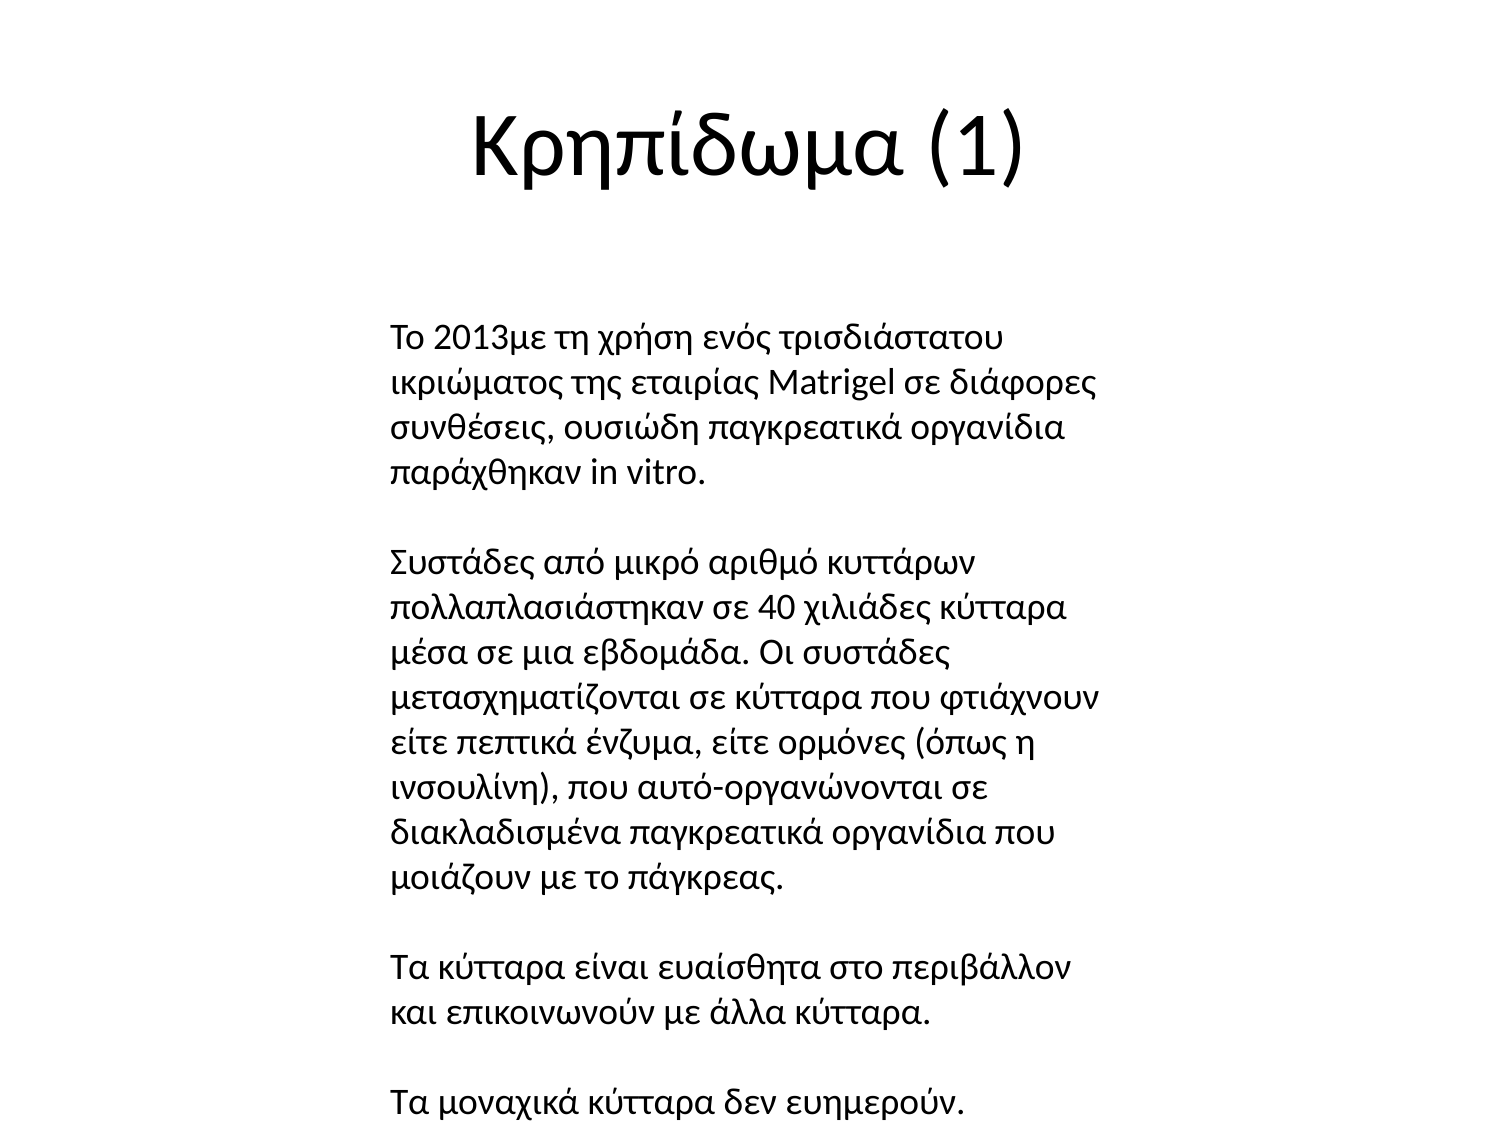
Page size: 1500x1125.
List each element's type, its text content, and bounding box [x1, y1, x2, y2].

text_box Το 2013με τη χρήση ενός τρισδιάστατου ικριώματος της εταιρίας Matrigel σε διάφορες συνθέσεις, ουσιώδη παγκρεατικά οργανίδια παράχθηκαν in vitro. Συστάδες από μικρό αριθμό κυττάρων πολλαπλασιάστηκαν σε 40 χιλιάδες κύτταρα μέσα σε μια εβδομάδα. Οι συστάδες μετασχηματίζονται σε κύτταρα που φτιάχνουν είτε πεπτικά ένζυμα, είτε ορμόνες (όπως η ινσουλίνη), που αυτό-οργανώνονται σε διακλαδισμένα παγκρεατικά οργανίδια που μοιάζουν με το πάγκρεας. Τα κύτταρα είναι ευαίσθητα στο περιβάλλον και επικοινωνούν με άλλα κύτταρα. Τα μοναχικά κύτταρα δεν ευημερούν. [375, 214, 1125, 1125]
title Κρηπίδωμα (1) [75, 45, 1426, 233]
